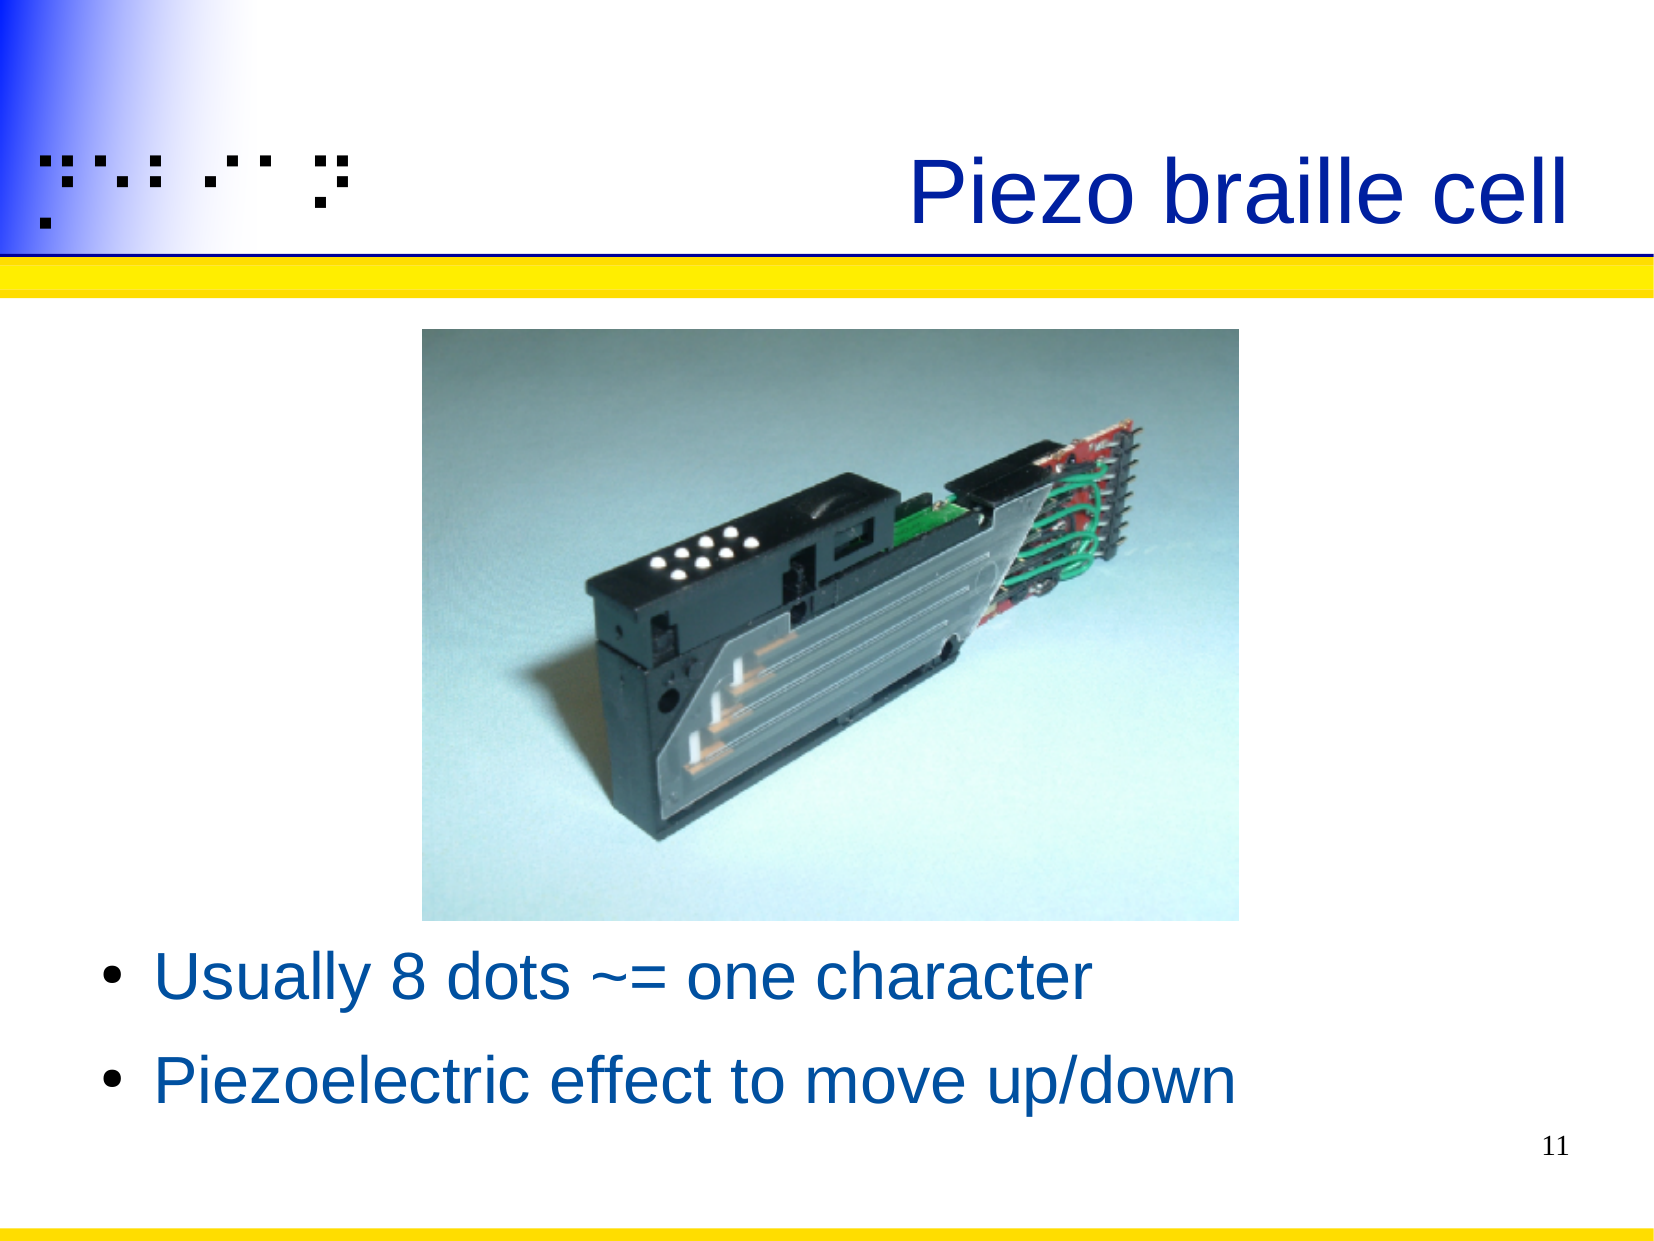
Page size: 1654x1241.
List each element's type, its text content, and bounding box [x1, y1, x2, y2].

picture [422, 329, 1239, 921]
title Piezo braille cell [372, 126, 1571, 257]
list Usually 8 dots ~= one character Piezoelectric effect to move up/down [82, 938, 1571, 1141]
